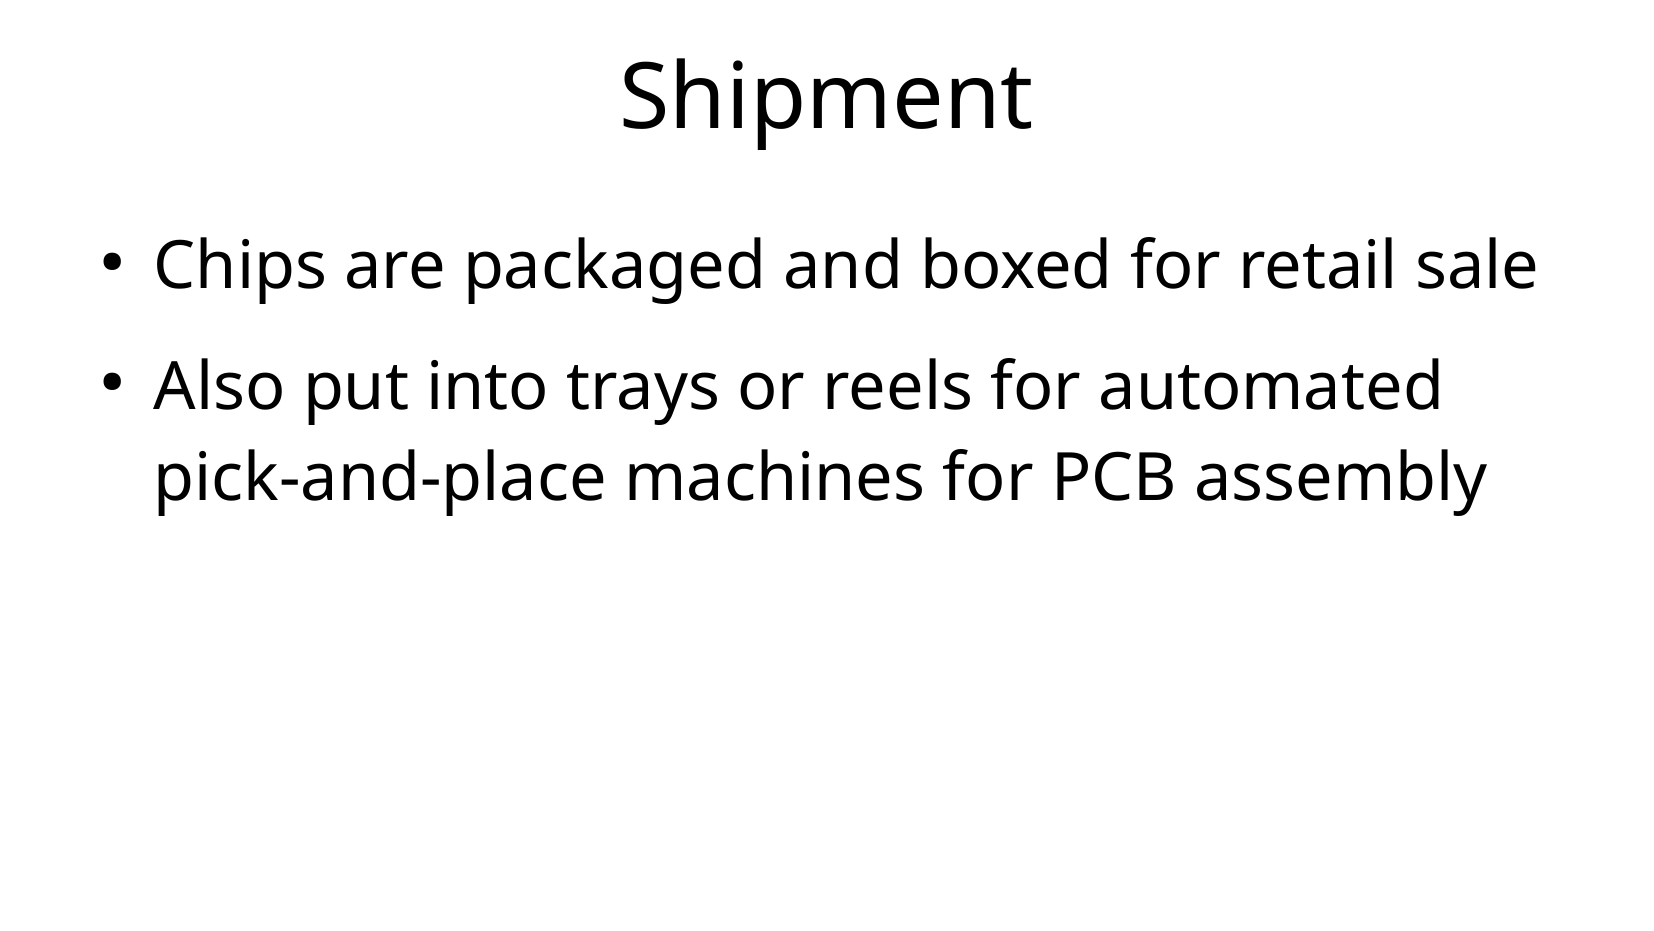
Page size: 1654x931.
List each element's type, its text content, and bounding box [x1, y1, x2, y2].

list Chips are packaged and boxed for retail sale Also put into trays or reels for automated pick-and-place machines for PCB assembly [82, 217, 1571, 841]
title Shipment [82, 15, 1571, 171]
